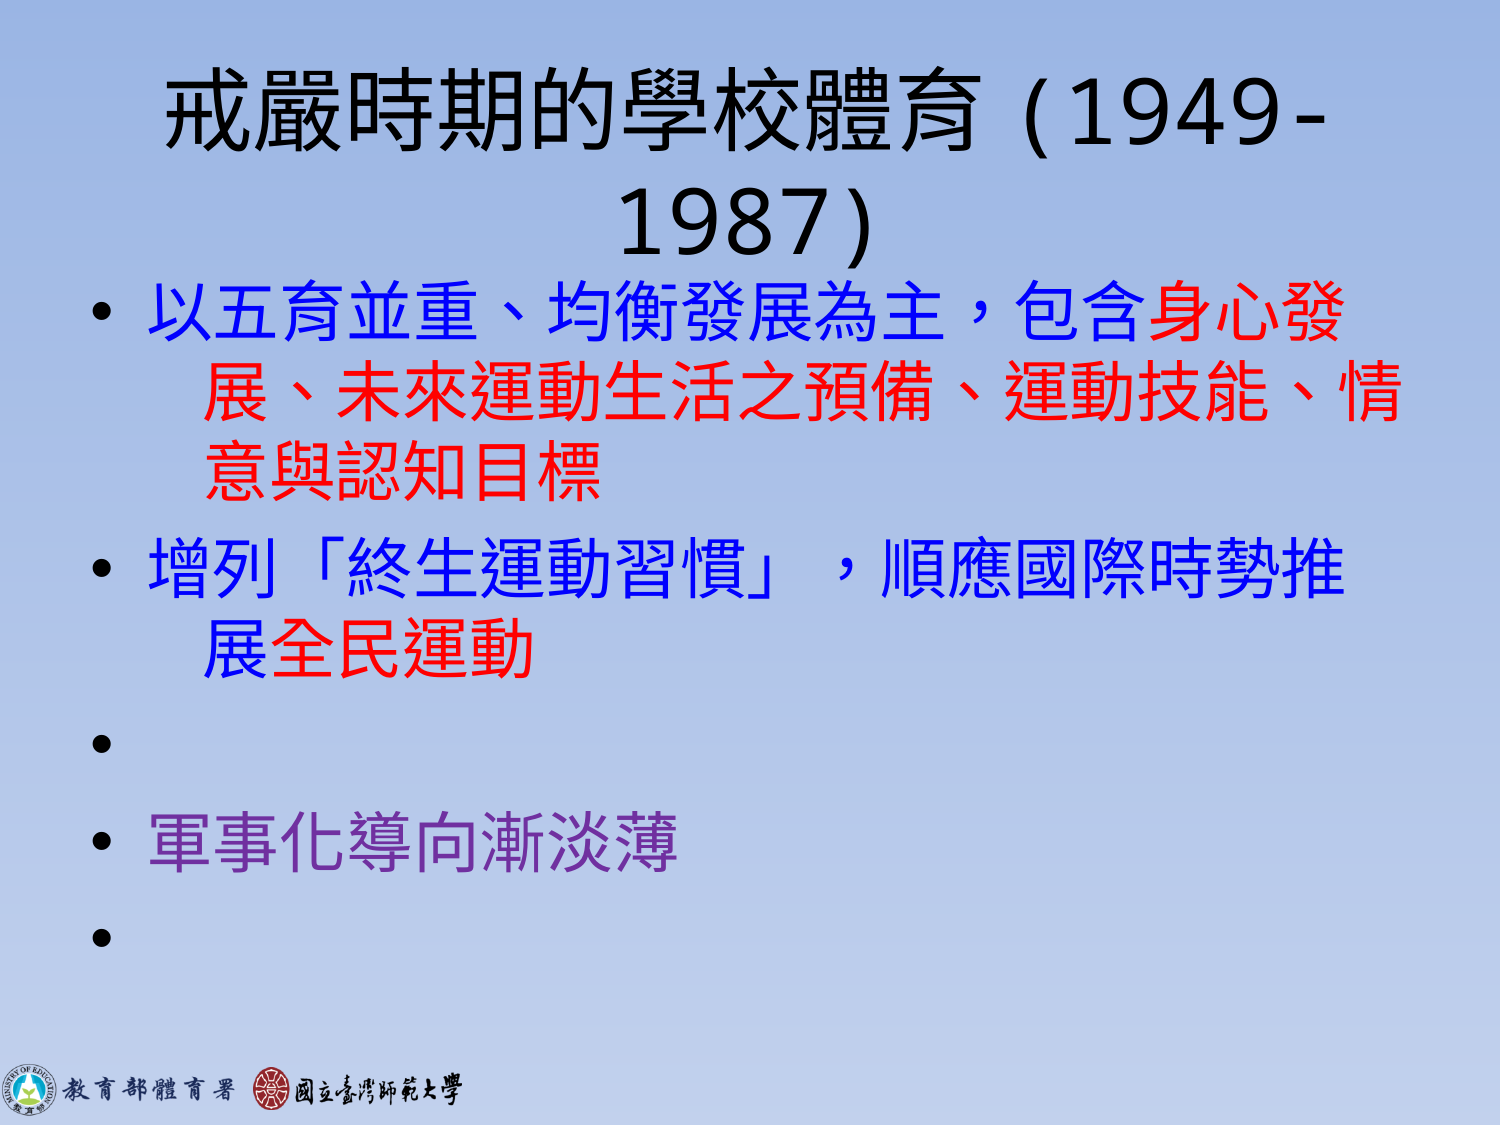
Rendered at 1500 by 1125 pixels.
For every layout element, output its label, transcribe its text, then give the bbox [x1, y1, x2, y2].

list 以五育並重、均衡發展為主，包含身心發展、未來運動生活之預備、運動技能、情意與認知目標 增列「終生運動習慣」，順應國際時勢推展全民運動 軍事化導向漸淡薄 [75, 262, 1426, 1005]
title 戒嚴時期的學校體育(1949-1987) [75, 45, 1426, 233]
